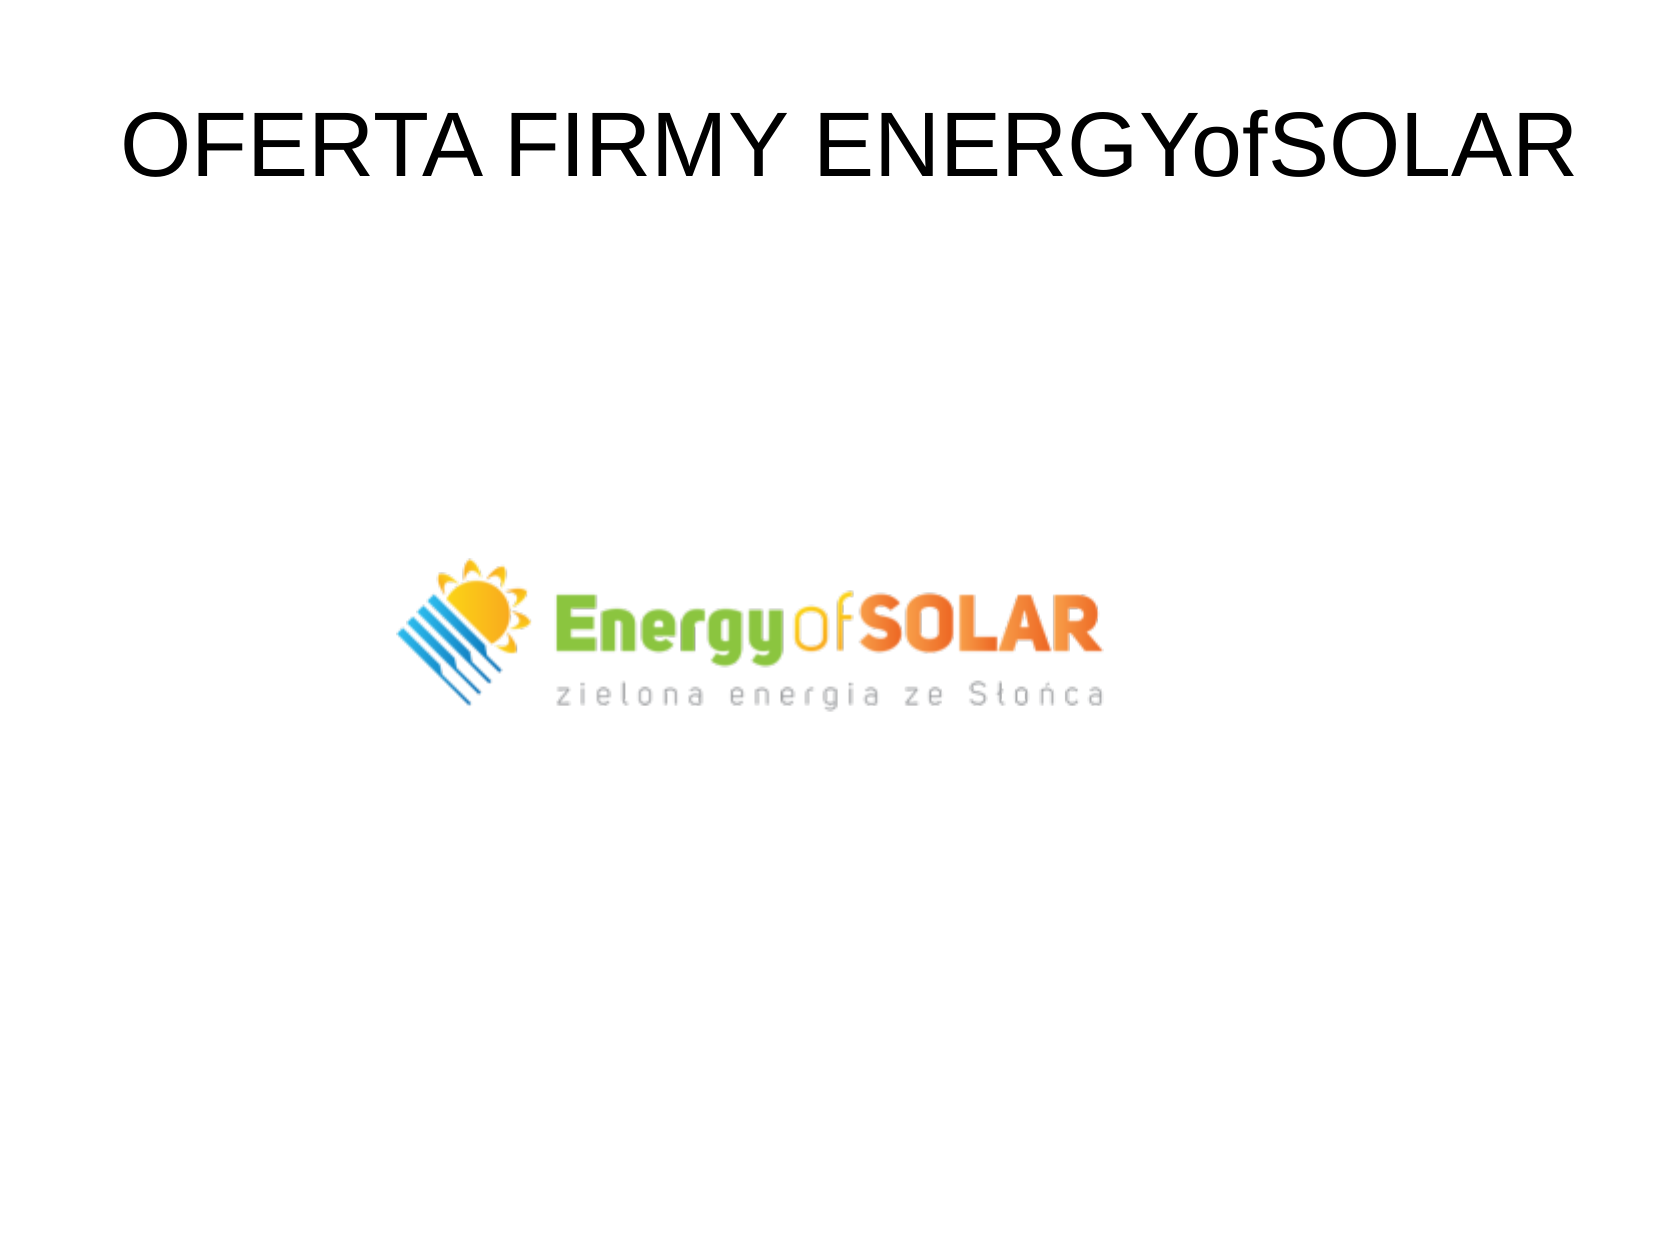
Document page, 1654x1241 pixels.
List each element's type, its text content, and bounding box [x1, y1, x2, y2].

title OFERTA FIRMY ENERGYofSOLAR [106, 40, 1595, 249]
picture [389, 437, 1116, 852]
